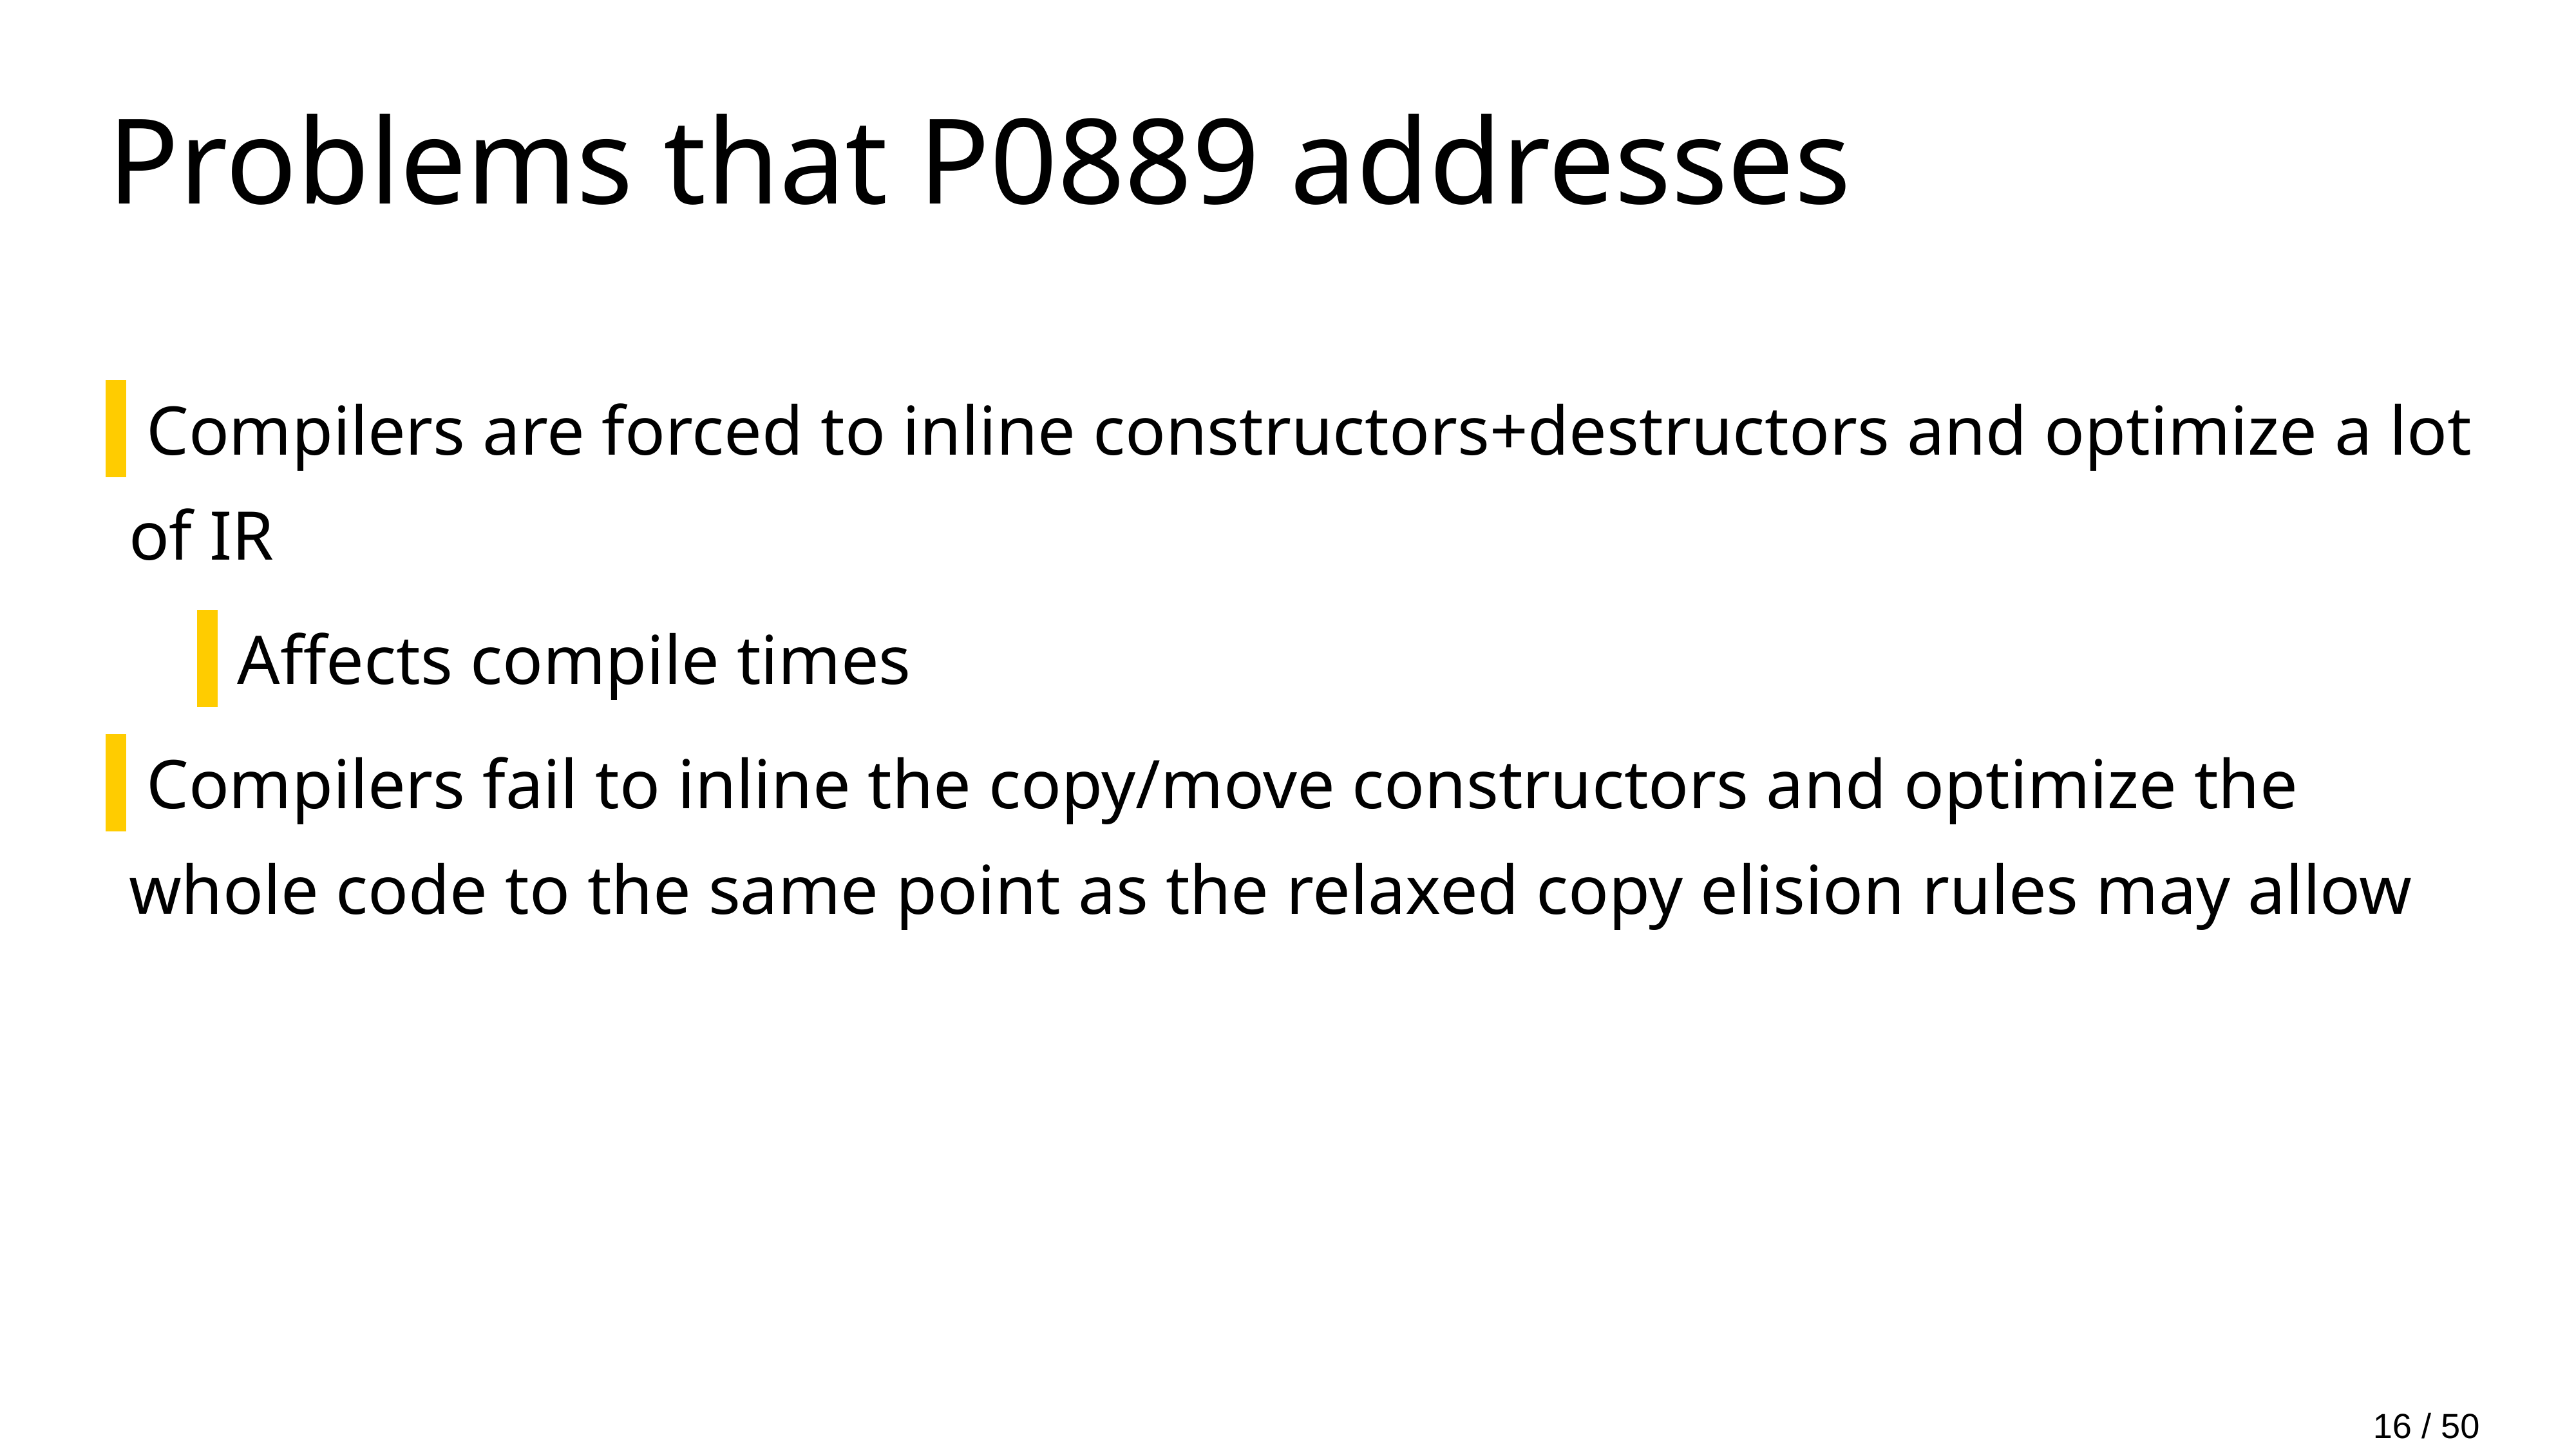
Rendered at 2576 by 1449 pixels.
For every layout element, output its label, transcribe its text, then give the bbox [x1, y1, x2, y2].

text_box Compilers are forced to inline constructors+destructors and optimize a lot of IR Affects compile times Compilers fail to inline the copy/move constructors and optimize the whole code to the same point as the relaxed copy elision rules may allow [96, 364, 2512, 1419]
title Problems that P0889 addresses [108, 80, 2468, 242]
text_box <number> / 50 [2363, 1402, 2576, 1449]
